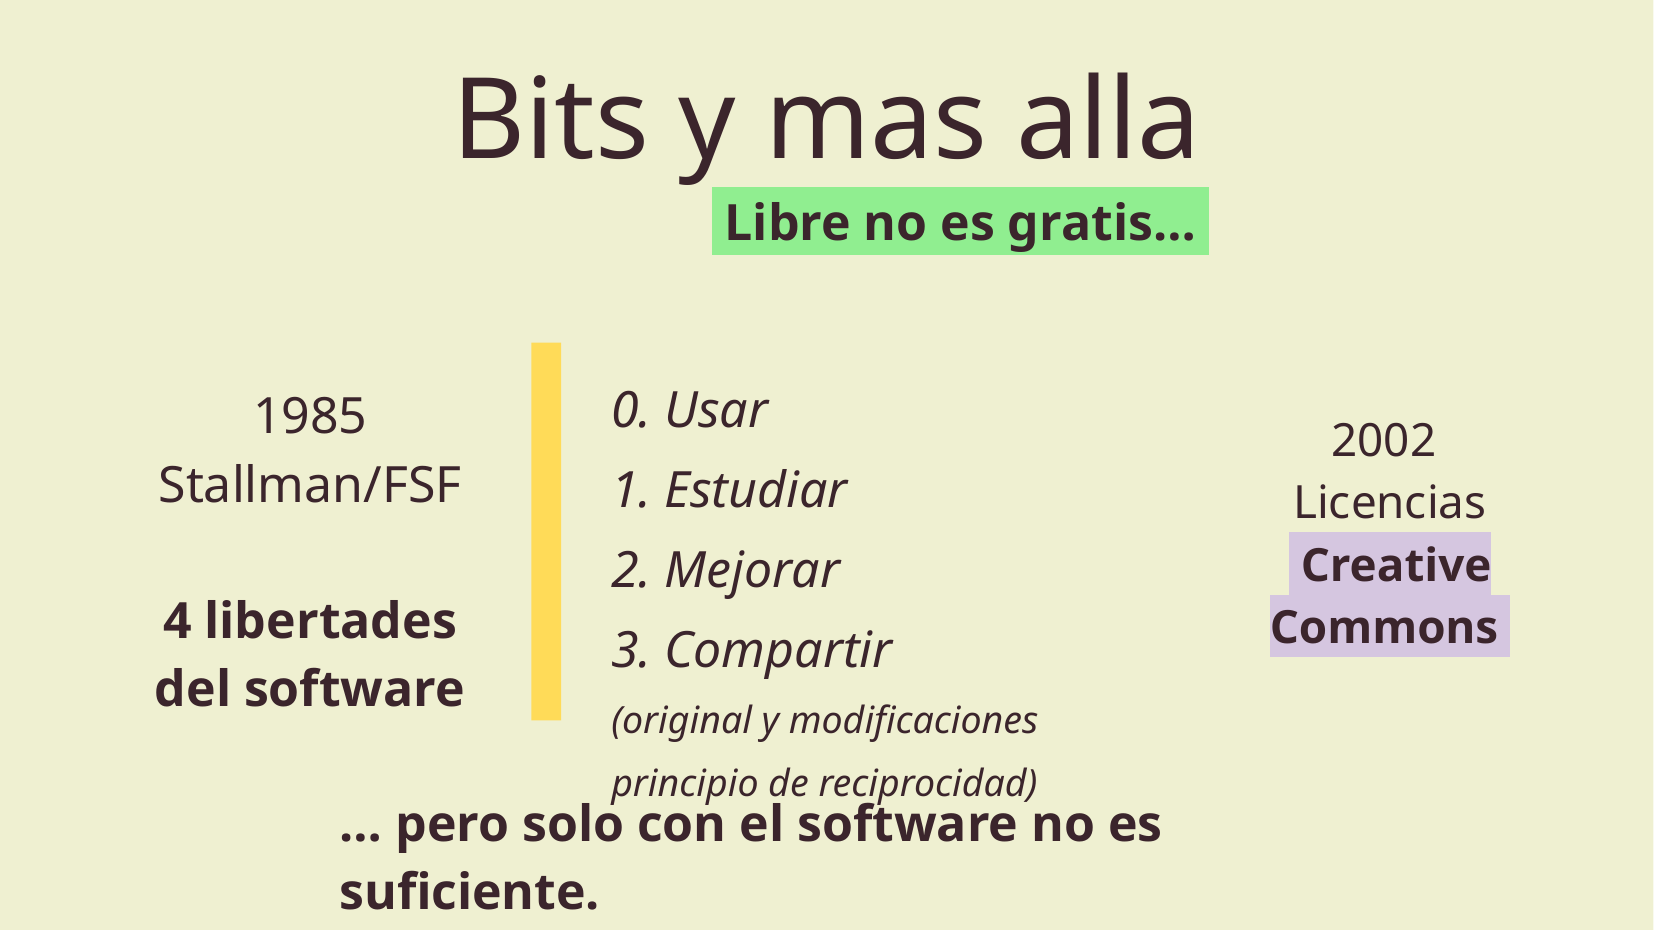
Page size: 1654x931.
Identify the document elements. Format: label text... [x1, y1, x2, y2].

text_box 1985 Stallman/FSF 4 libertades del software [88, 369, 532, 733]
text_box 2002 Licencias Creative Commons [1244, 401, 1536, 663]
text_box 0. Usar 1. Estudiar 2. Mejorar 3. Compartir (original y modificaciones principio de reciprocidad) [596, 366, 1069, 728]
text_box Libre no es gratis… [696, 161, 1270, 282]
text_box … pero solo con el software no es suficiente. [324, 796, 1447, 916]
text_box [531, 342, 562, 721]
title Bits y mas alla [82, 37, 1571, 193]
